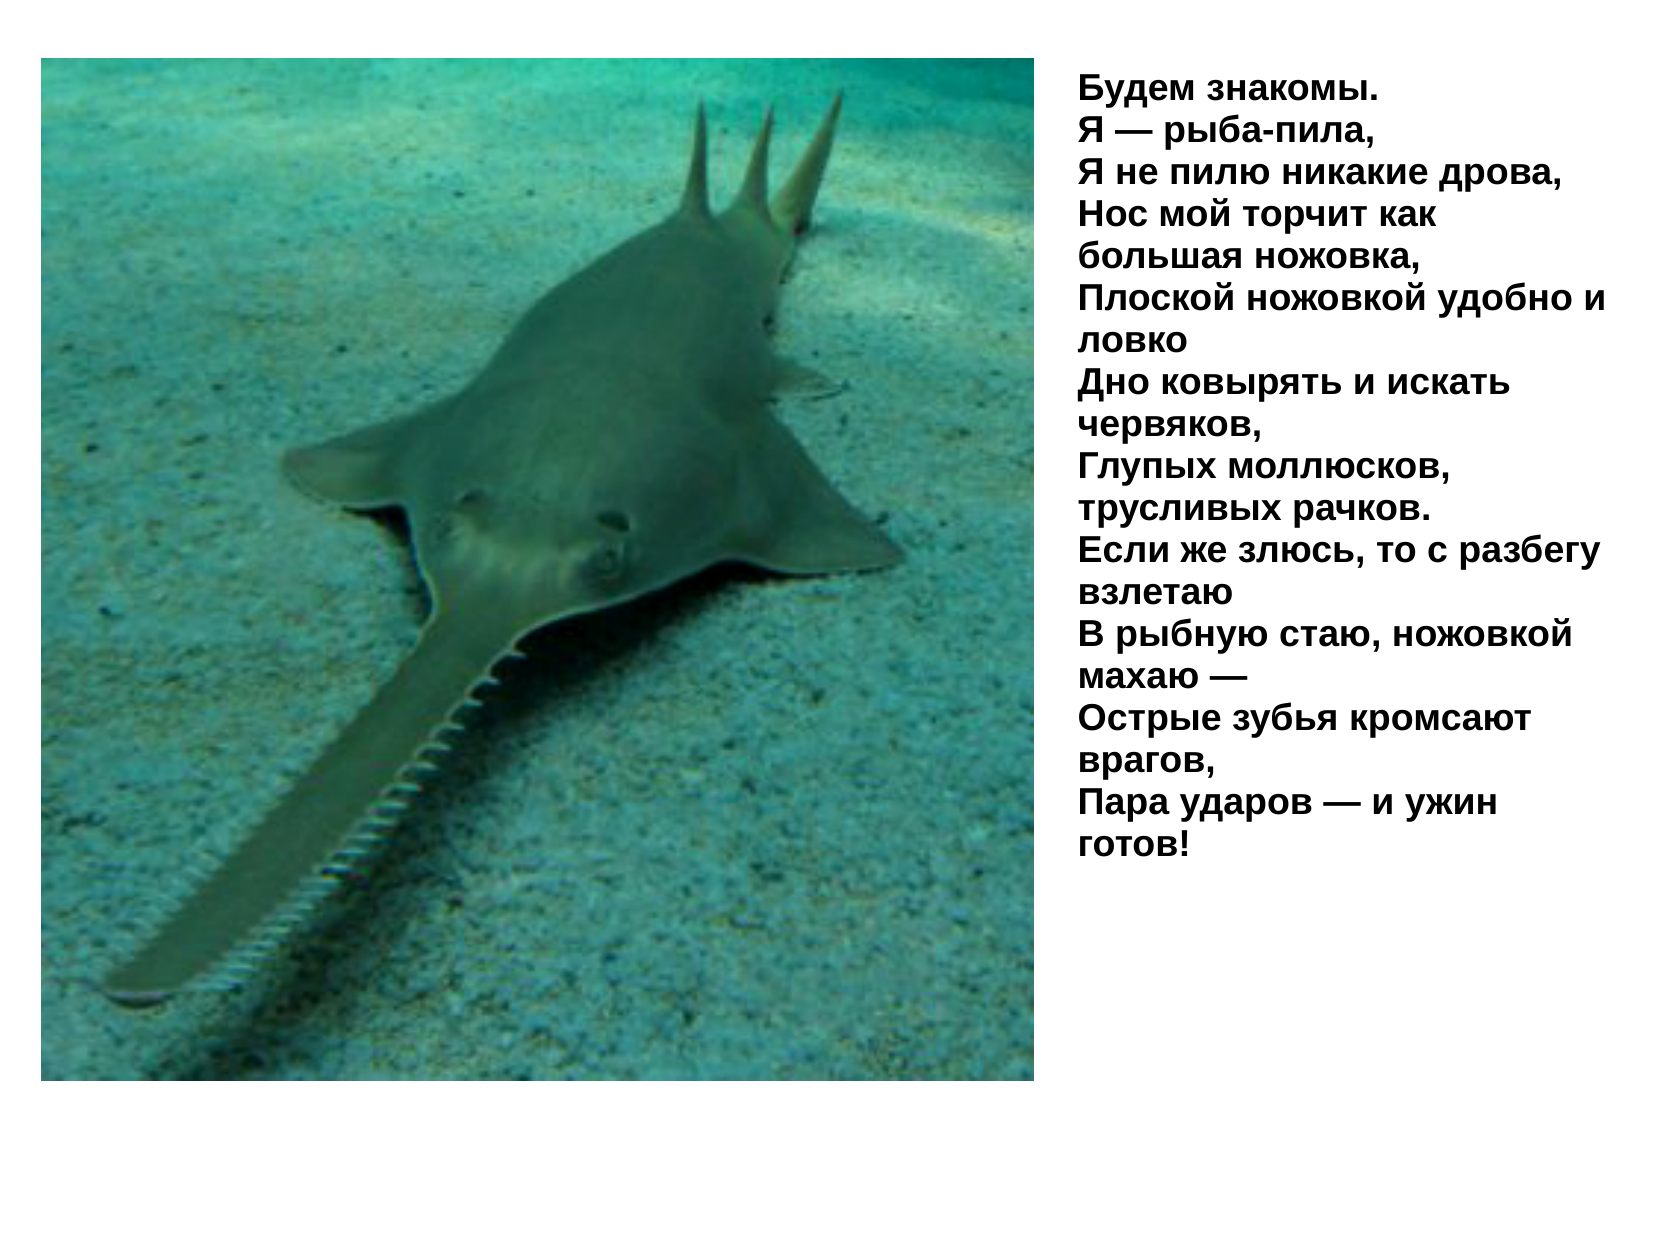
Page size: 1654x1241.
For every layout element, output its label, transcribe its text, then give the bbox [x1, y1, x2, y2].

text_box Будем знакомы. Я — рыба-пила, Я не пилю никакие дрова, Нос мой торчит как большая ножовка, Плоской ножовкой удобно и ловко Дно ковырять и искать червяков, Глупых моллюсков, трусливых рачков. Если же злюсь, то с разбегу взлетаю В рыбную стаю, ножовкой махаю — Острые зубья кромсают врагов, Пара ударов — и ужин готов! [1062, 59, 1625, 1123]
picture [41, 58, 1034, 1081]
